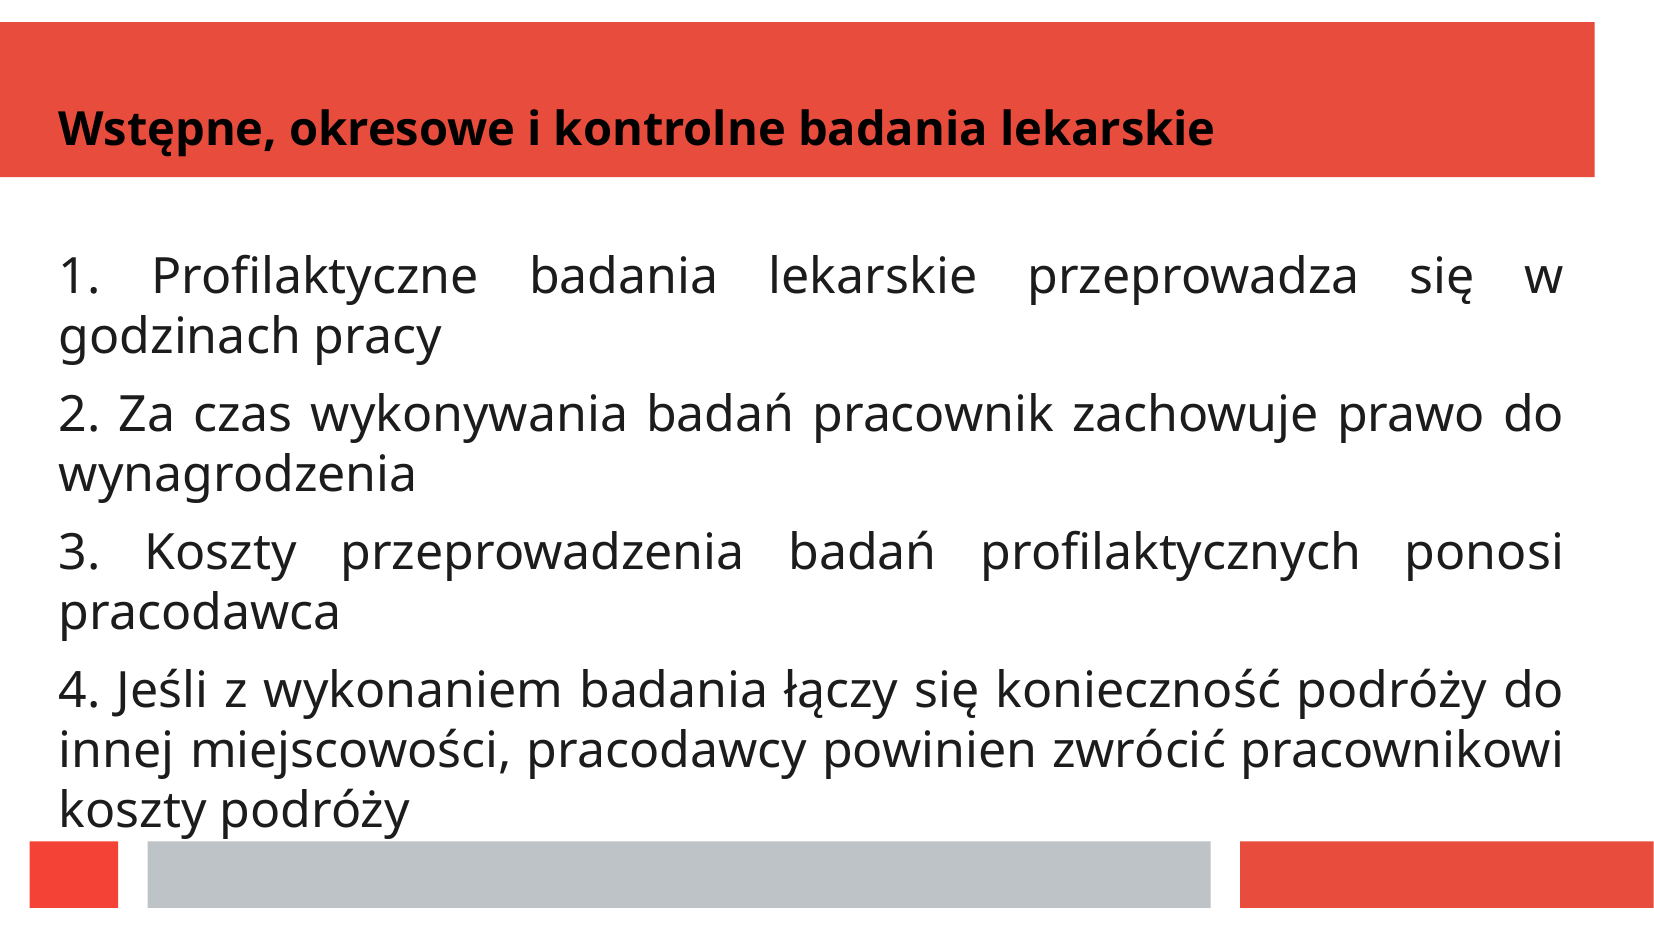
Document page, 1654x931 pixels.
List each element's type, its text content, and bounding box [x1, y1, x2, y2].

subtitle 1. Profilaktyczne badania lekarskie przeprowadza się w godzinach pracy 2. Za czas wykonywania badań pracownik zachowuje prawo do wynagrodzenia 3. Koszty przeprowadzenia badań profilaktycznych ponosi pracodawca 4. Jeśli z wykonaniem badania łączy się konieczność podróży do innej miejscowości, pracodawcy powinien zwrócić pracownikowi koszty podróży [59, 243, 1565, 820]
title Wstępne, okresowe i kontrolne badania lekarskie [59, 44, 1595, 156]
